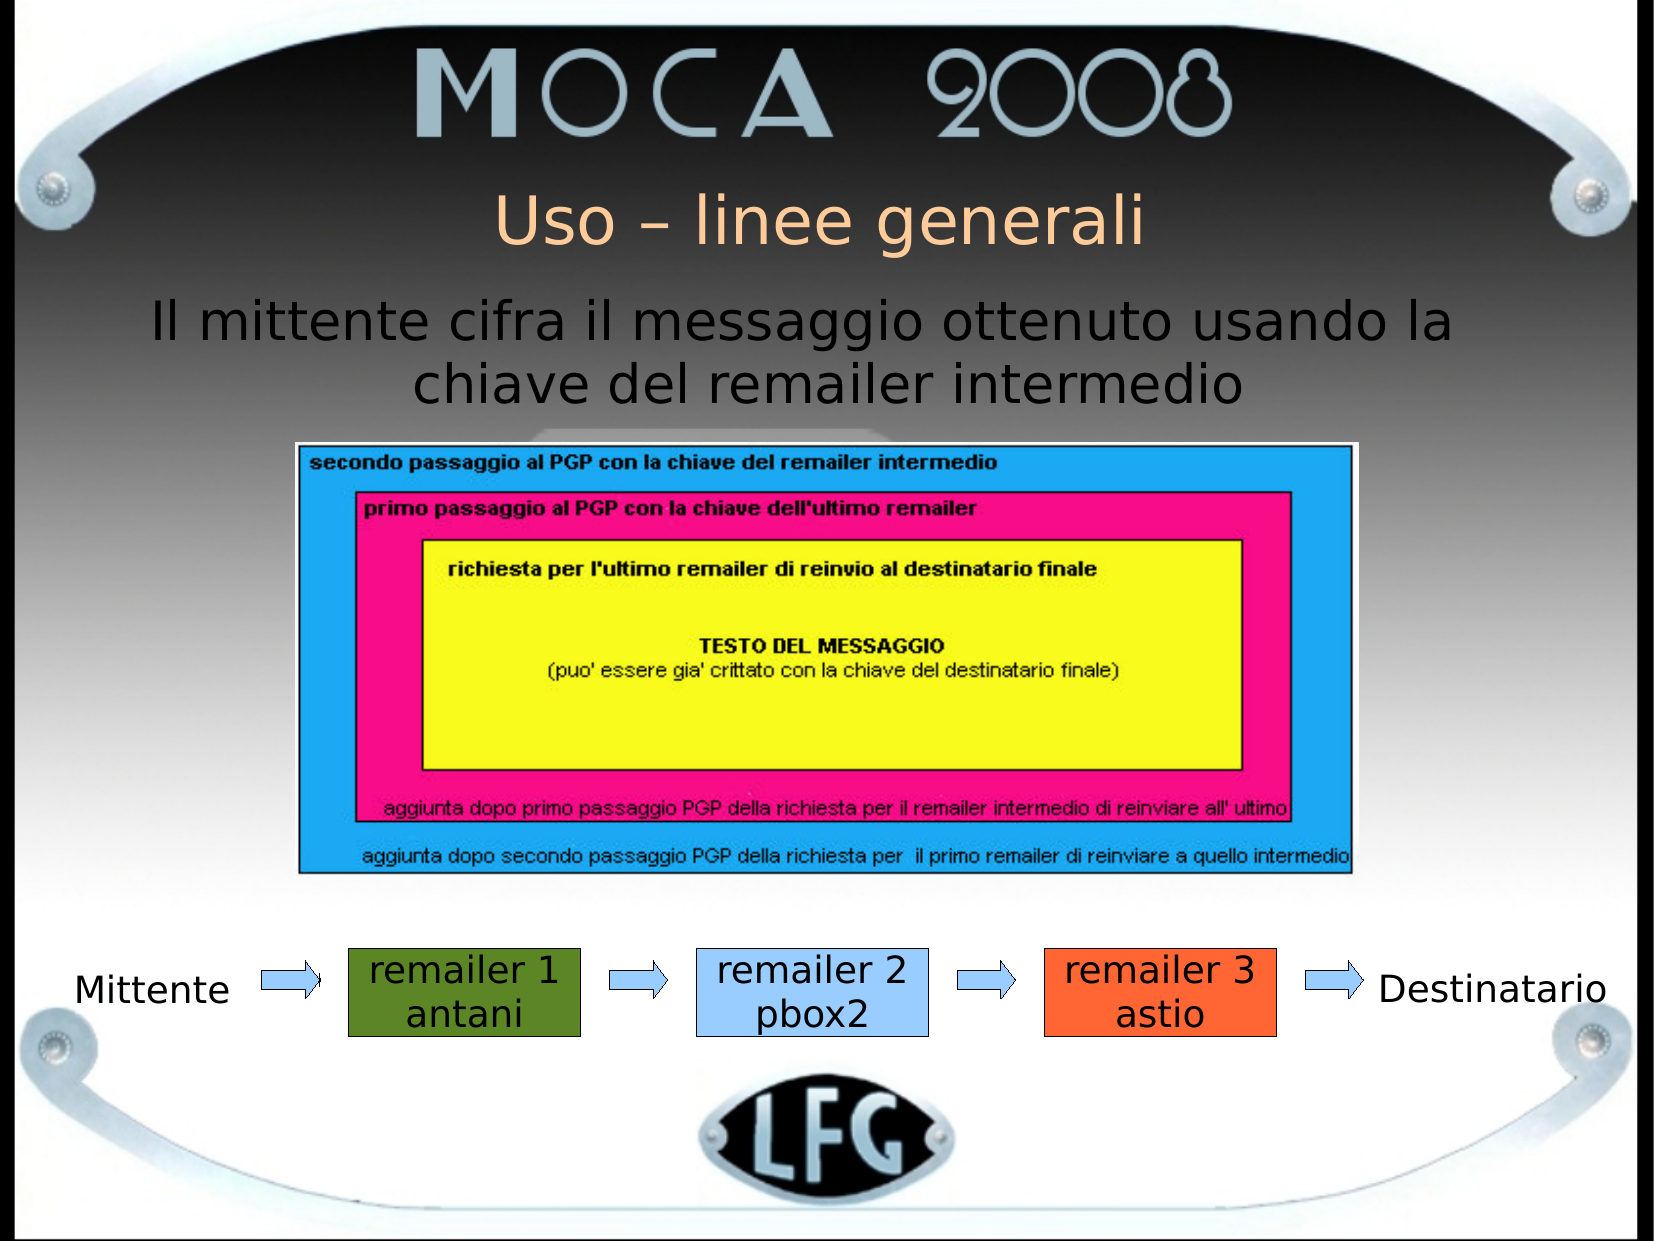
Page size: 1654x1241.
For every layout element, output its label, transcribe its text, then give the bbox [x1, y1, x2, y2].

picture [0, 0, 1654, 1241]
text_box remailer 2 pbox2 [696, 948, 929, 1037]
title Uso – linee generali [76, 117, 1565, 325]
text_box Mittente [59, 961, 262, 1023]
list Il mittente cifra il messaggio ottenuto usando la chiave del remailer intermedio [82, 290, 1506, 509]
text_box [957, 960, 1016, 999]
text_box [1218, 960, 1538, 1047]
text_box [261, 960, 321, 999]
text_box remailer 3 astio [1044, 948, 1277, 1037]
text_box [609, 960, 668, 999]
text_box Destinatario [1363, 960, 1625, 1022]
text_box remailer 1 antani [348, 948, 581, 1037]
